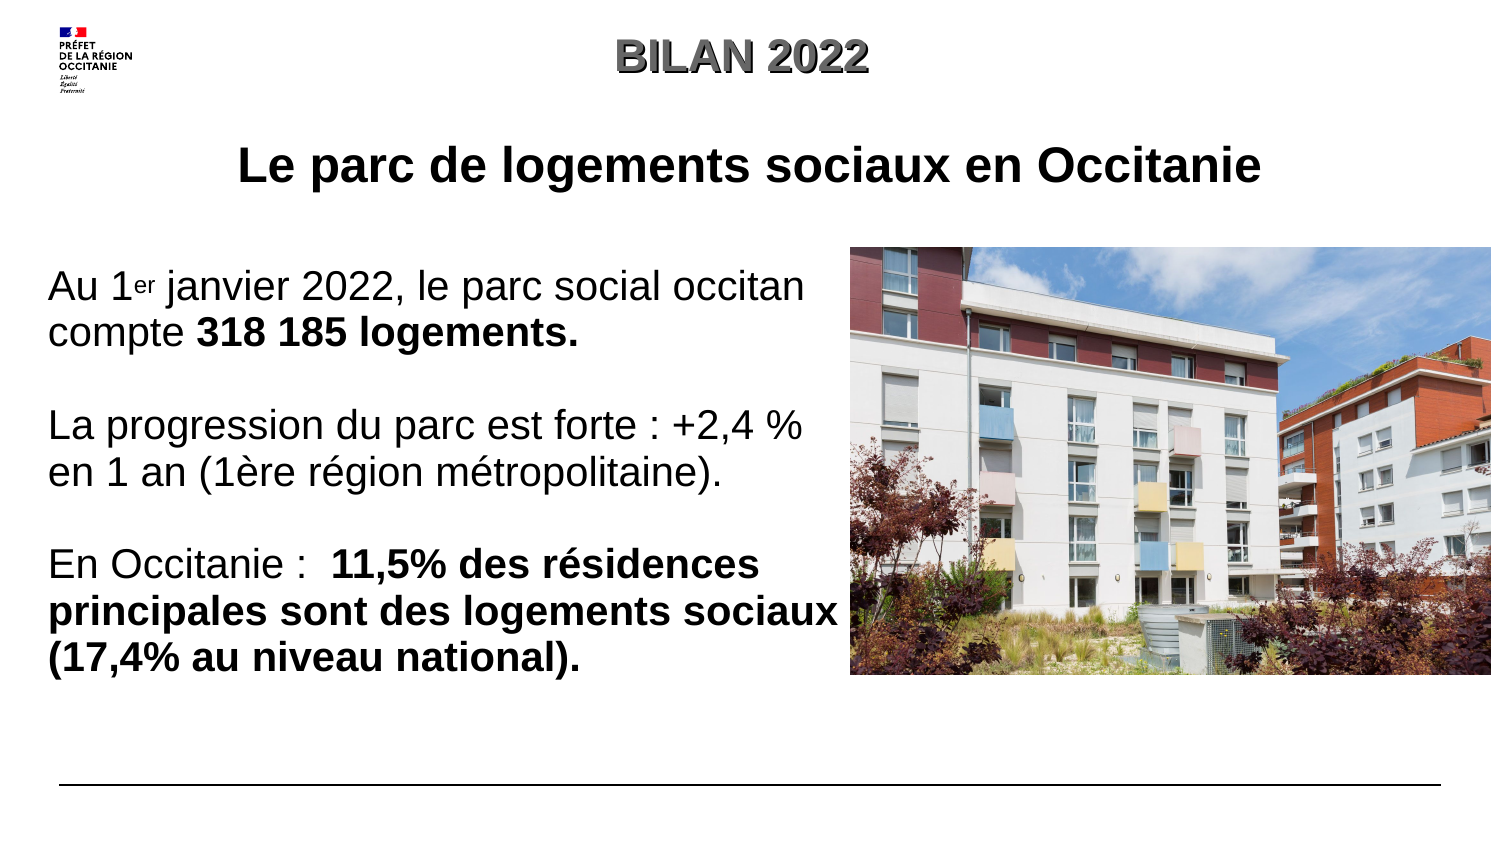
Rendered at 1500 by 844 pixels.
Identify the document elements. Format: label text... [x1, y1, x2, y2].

title Le parc de logements sociaux en Occitanie [59, 106, 1441, 225]
text_box Au 1er janvier 2022, le parc social occitan compte 318 185 logements. La progression du parc est forte : +2,4 % en 1 an (1ère région métropolitaine). En Occitanie : 11,5% des résidences principales sont des logements sociaux (17,4% au niveau national). [33, 255, 908, 733]
list BILAN 2022 [543, 29, 1441, 89]
picture [850, 247, 1491, 675]
